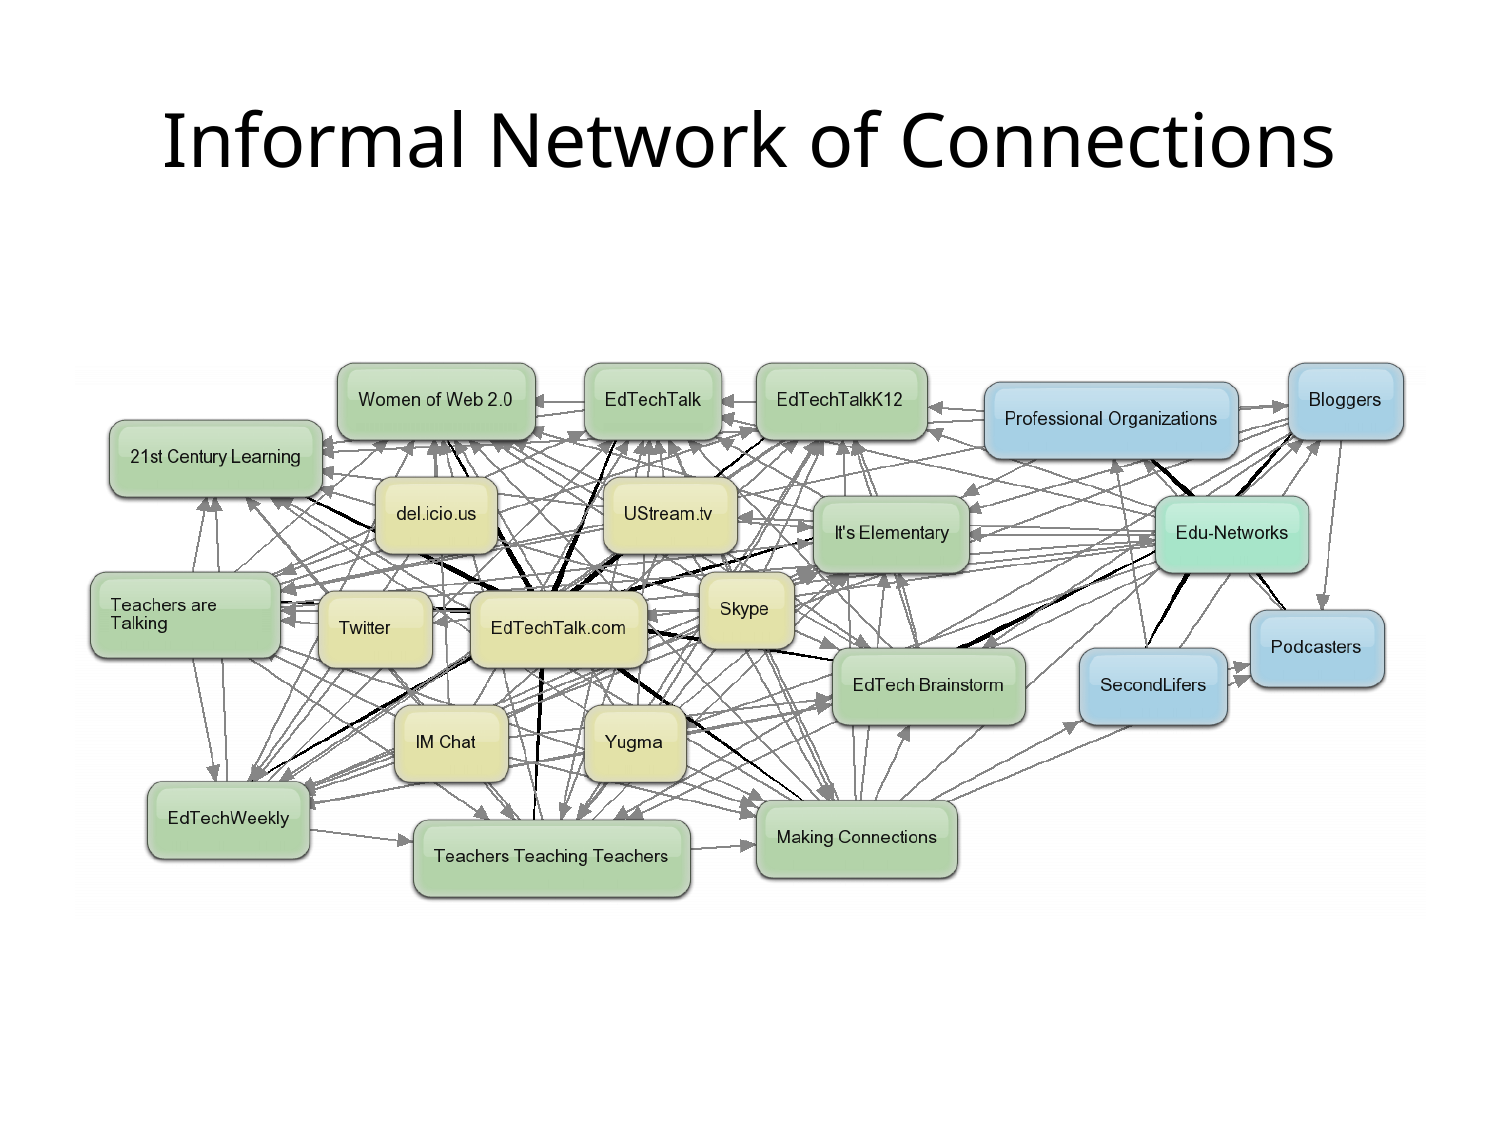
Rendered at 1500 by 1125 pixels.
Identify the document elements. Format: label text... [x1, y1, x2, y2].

picture [75, 348, 1426, 920]
text_box Informal Network of Connections [75, 45, 1426, 233]
